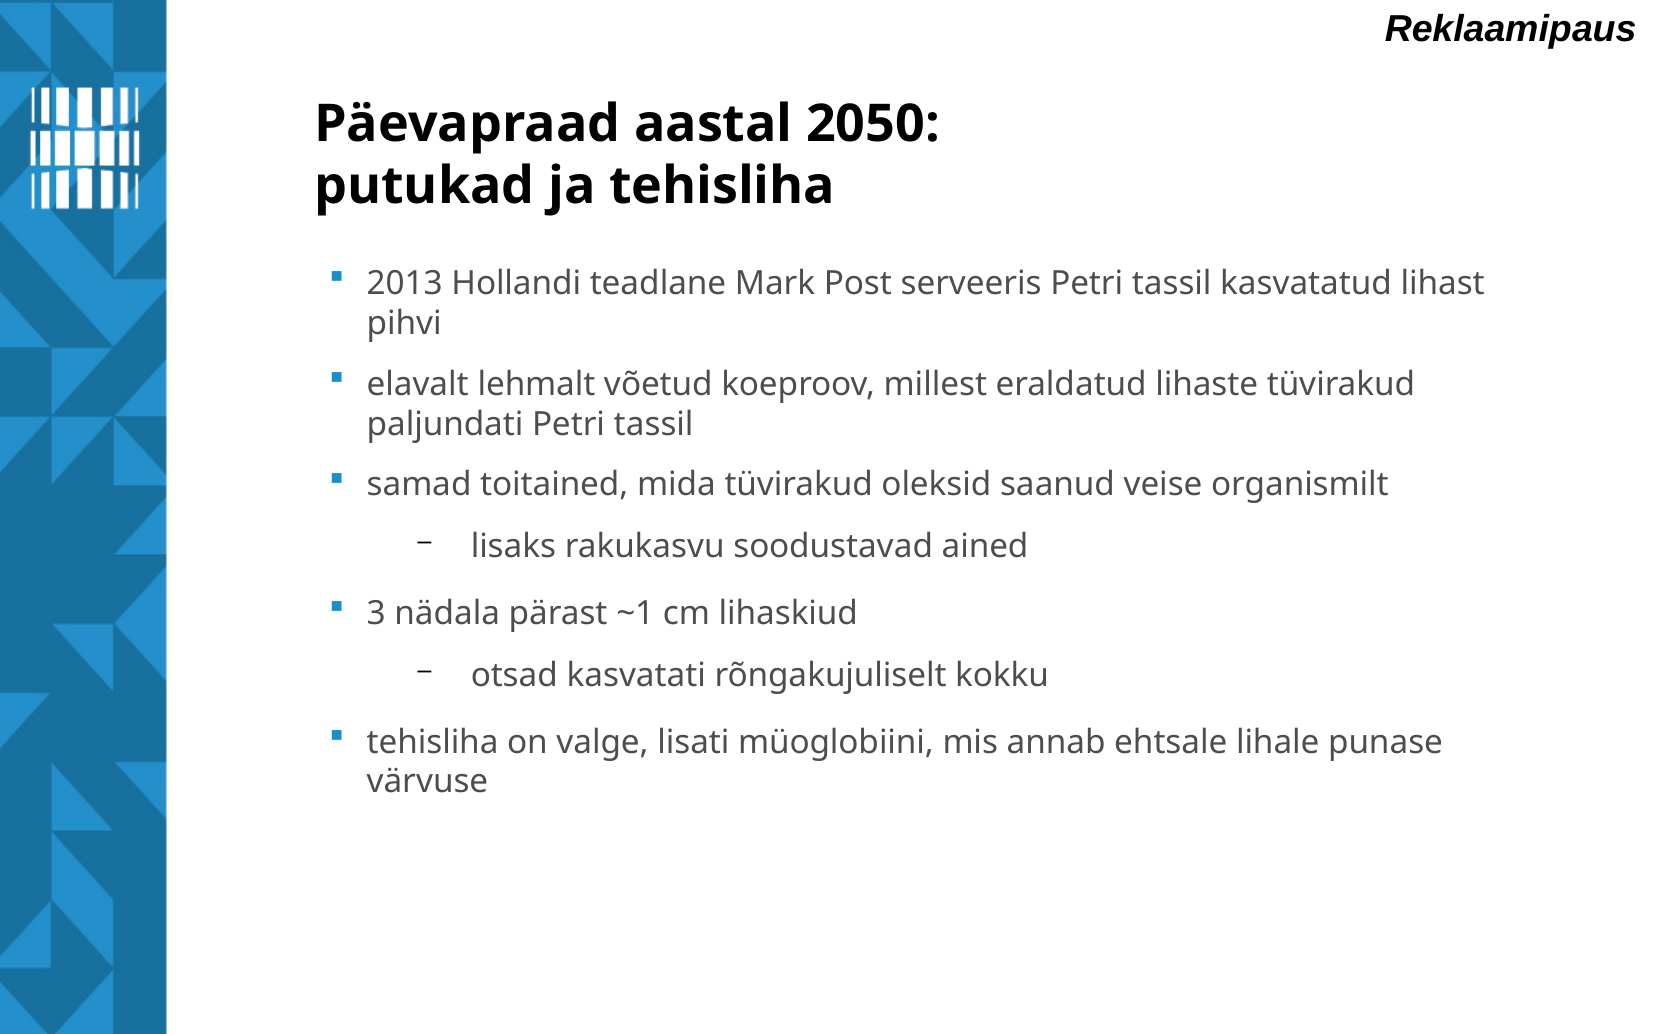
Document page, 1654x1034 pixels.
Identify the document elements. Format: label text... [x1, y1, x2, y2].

list 2013 Hollandi teadlane Mark Post serveeris Petri tassil kasvatatud lihast pihvi elavalt lehmalt võetud koeproov, millest eraldatud lihaste tüvirakud paljundati Petri tassil samad toitained, mida tüvirakud oleksid saanud veise organismilt lisaks rakukasvu soodustavad ained 3 nädala pärast ~1 cm lihaskiud otsad kasvatati rõngakujuliselt kokku tehisliha on valge, lisati müoglobiini, mis annab ehtsale lihale punase värvuse [314, 253, 1511, 993]
list Päevapraad aastal 2050: putukad ja tehisliha [314, 88, 1511, 214]
picture [42, 108, 132, 208]
